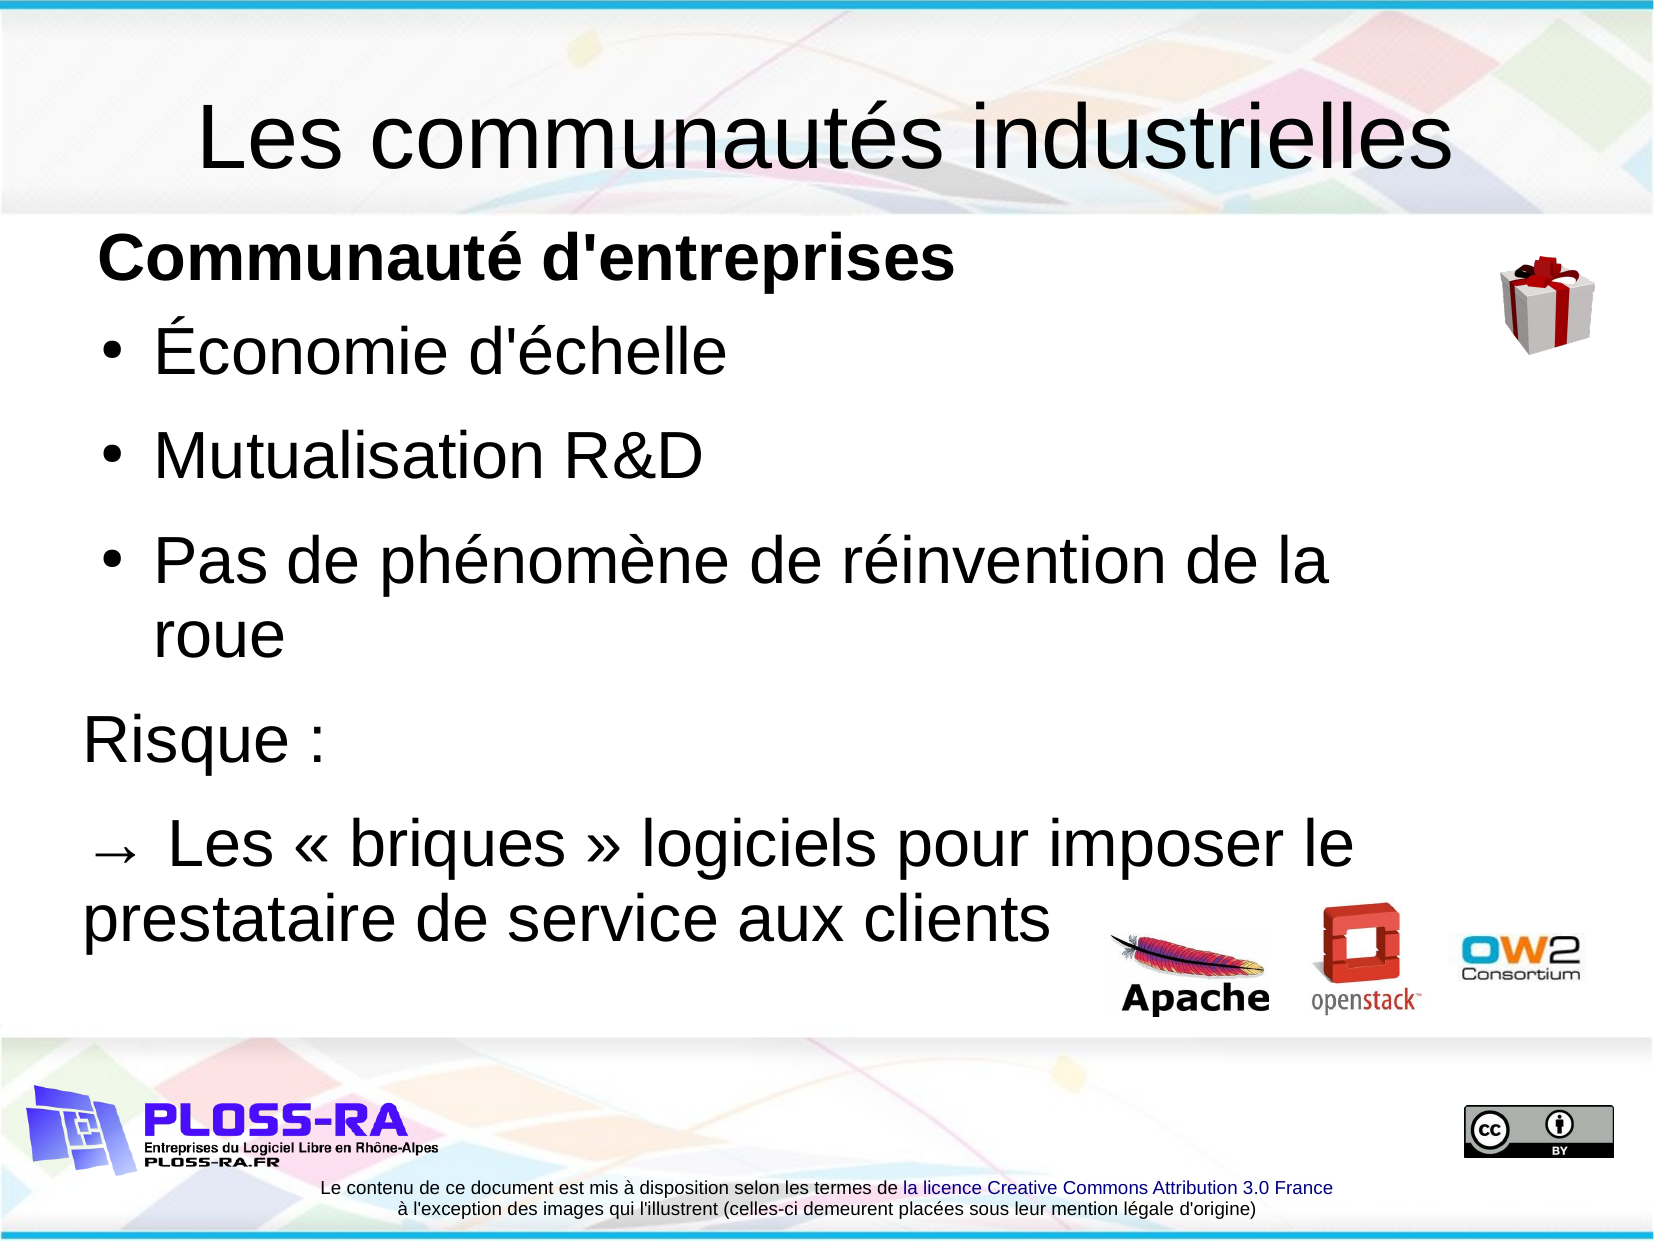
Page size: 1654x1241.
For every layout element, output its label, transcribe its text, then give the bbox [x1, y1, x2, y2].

text_box Communauté d'entreprises [82, 212, 1548, 303]
picture [1305, 897, 1626, 1020]
picture [1500, 256, 1595, 355]
picture [1110, 933, 1269, 1017]
list Économie d'échelle Mutualisation R&D Pas de phénomène de réinvention de la roue Risque : → Les « briques » logiciels pour imposer le prestataire de service aux clients [82, 314, 1382, 1034]
picture [0, 0, 1654, 216]
title Les communautés industrielles [82, 49, 1571, 225]
picture [0, 1024, 1654, 1241]
